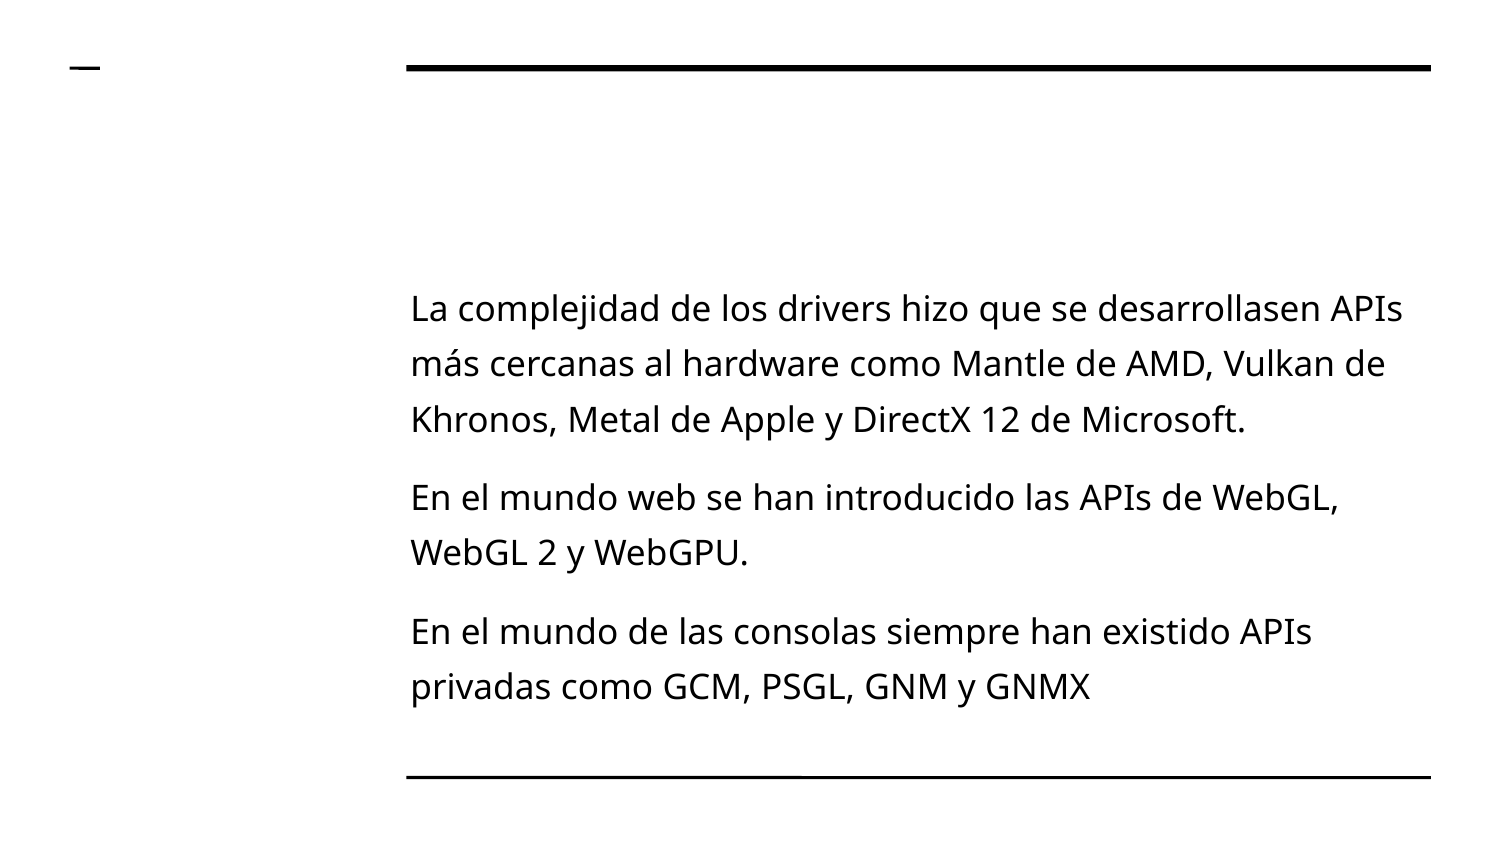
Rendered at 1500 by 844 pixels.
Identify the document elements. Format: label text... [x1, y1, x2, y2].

list La complejidad de los drivers hizo que se desarrollasen APIs más cercanas al hardware como Mantle de AMD, Vulkan de Khronos, Metal de Apple y DirectX 12 de Microsoft. En el mundo web se han introducido las APIs de WebGL, WebGL 2 y WebGPU. En el mundo de las consolas siempre han existido APIs privadas como GCM, PSGL, GNM y GNMX [395, 261, 1433, 755]
